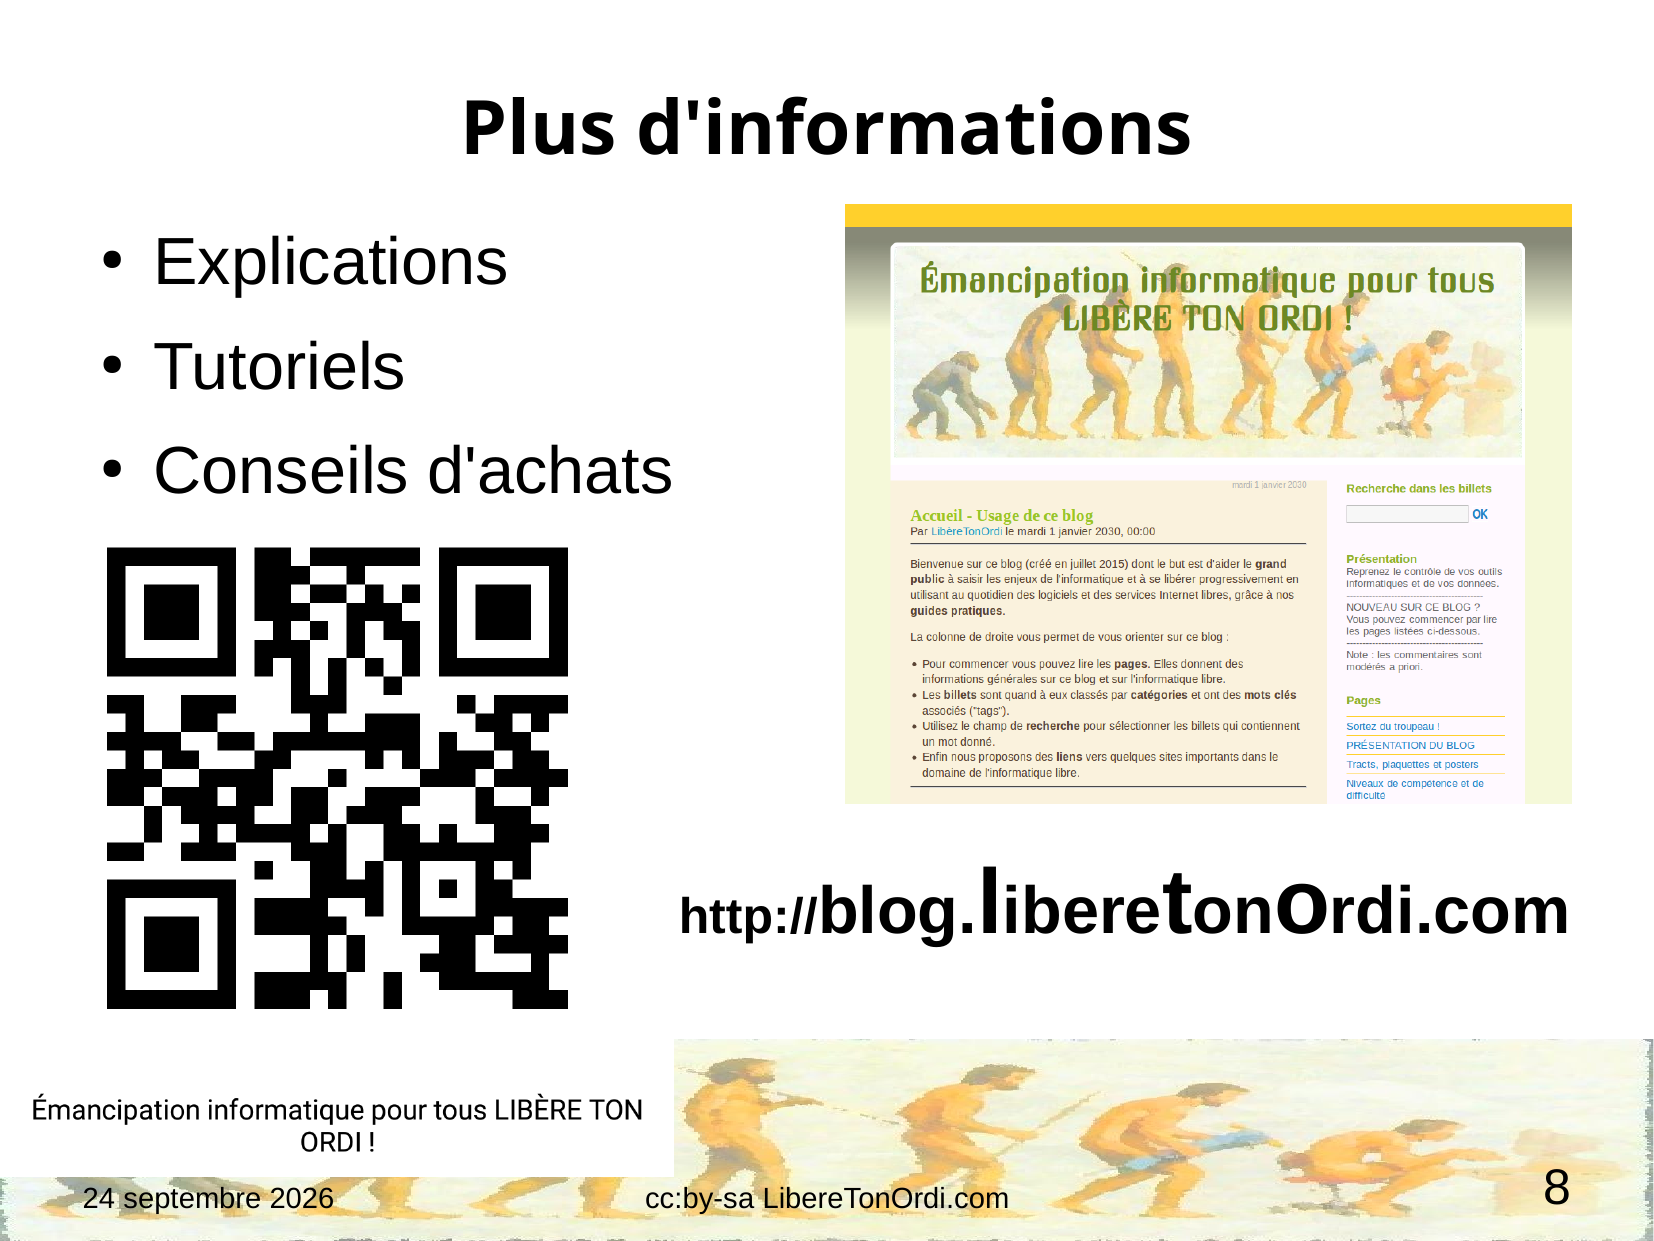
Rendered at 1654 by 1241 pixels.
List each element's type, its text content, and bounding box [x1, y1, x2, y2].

picture [845, 204, 1572, 804]
picture [0, 507, 1654, 1241]
list Explications Tutoriels Conseils d'achats http://blog.liberetonordi.com [82, 224, 1571, 1010]
title Plus d'informations [82, 49, 1571, 201]
